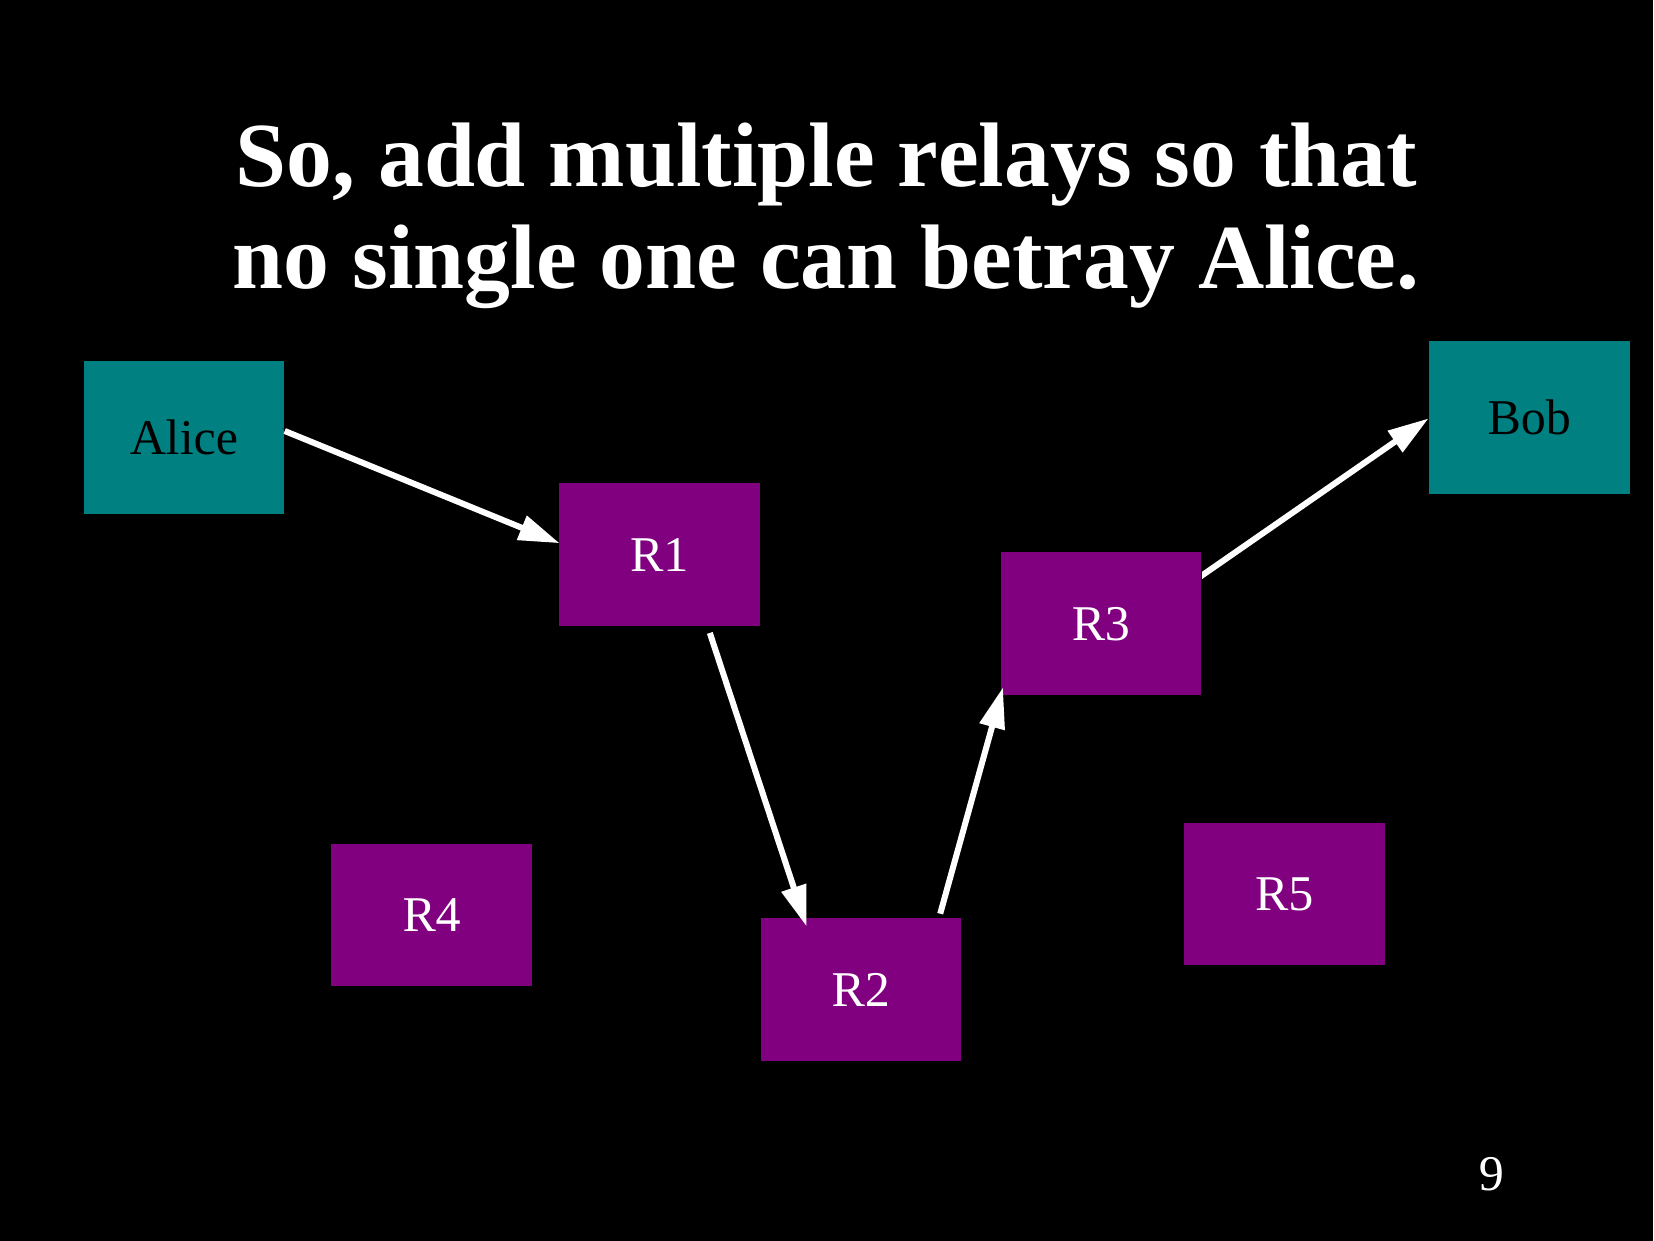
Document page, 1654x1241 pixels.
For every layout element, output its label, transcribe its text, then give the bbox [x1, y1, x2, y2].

text_box Alice [83, 360, 285, 515]
text_box R2 [760, 917, 962, 1062]
text_box R4 [330, 843, 533, 987]
title So, add multiple relays so that no single one can betray Alice. [121, 68, 1534, 345]
text_box R5 [1183, 822, 1386, 966]
text_box Bob [1428, 340, 1631, 495]
text_box R1 [558, 482, 761, 627]
text_box R3 [1000, 551, 1202, 696]
